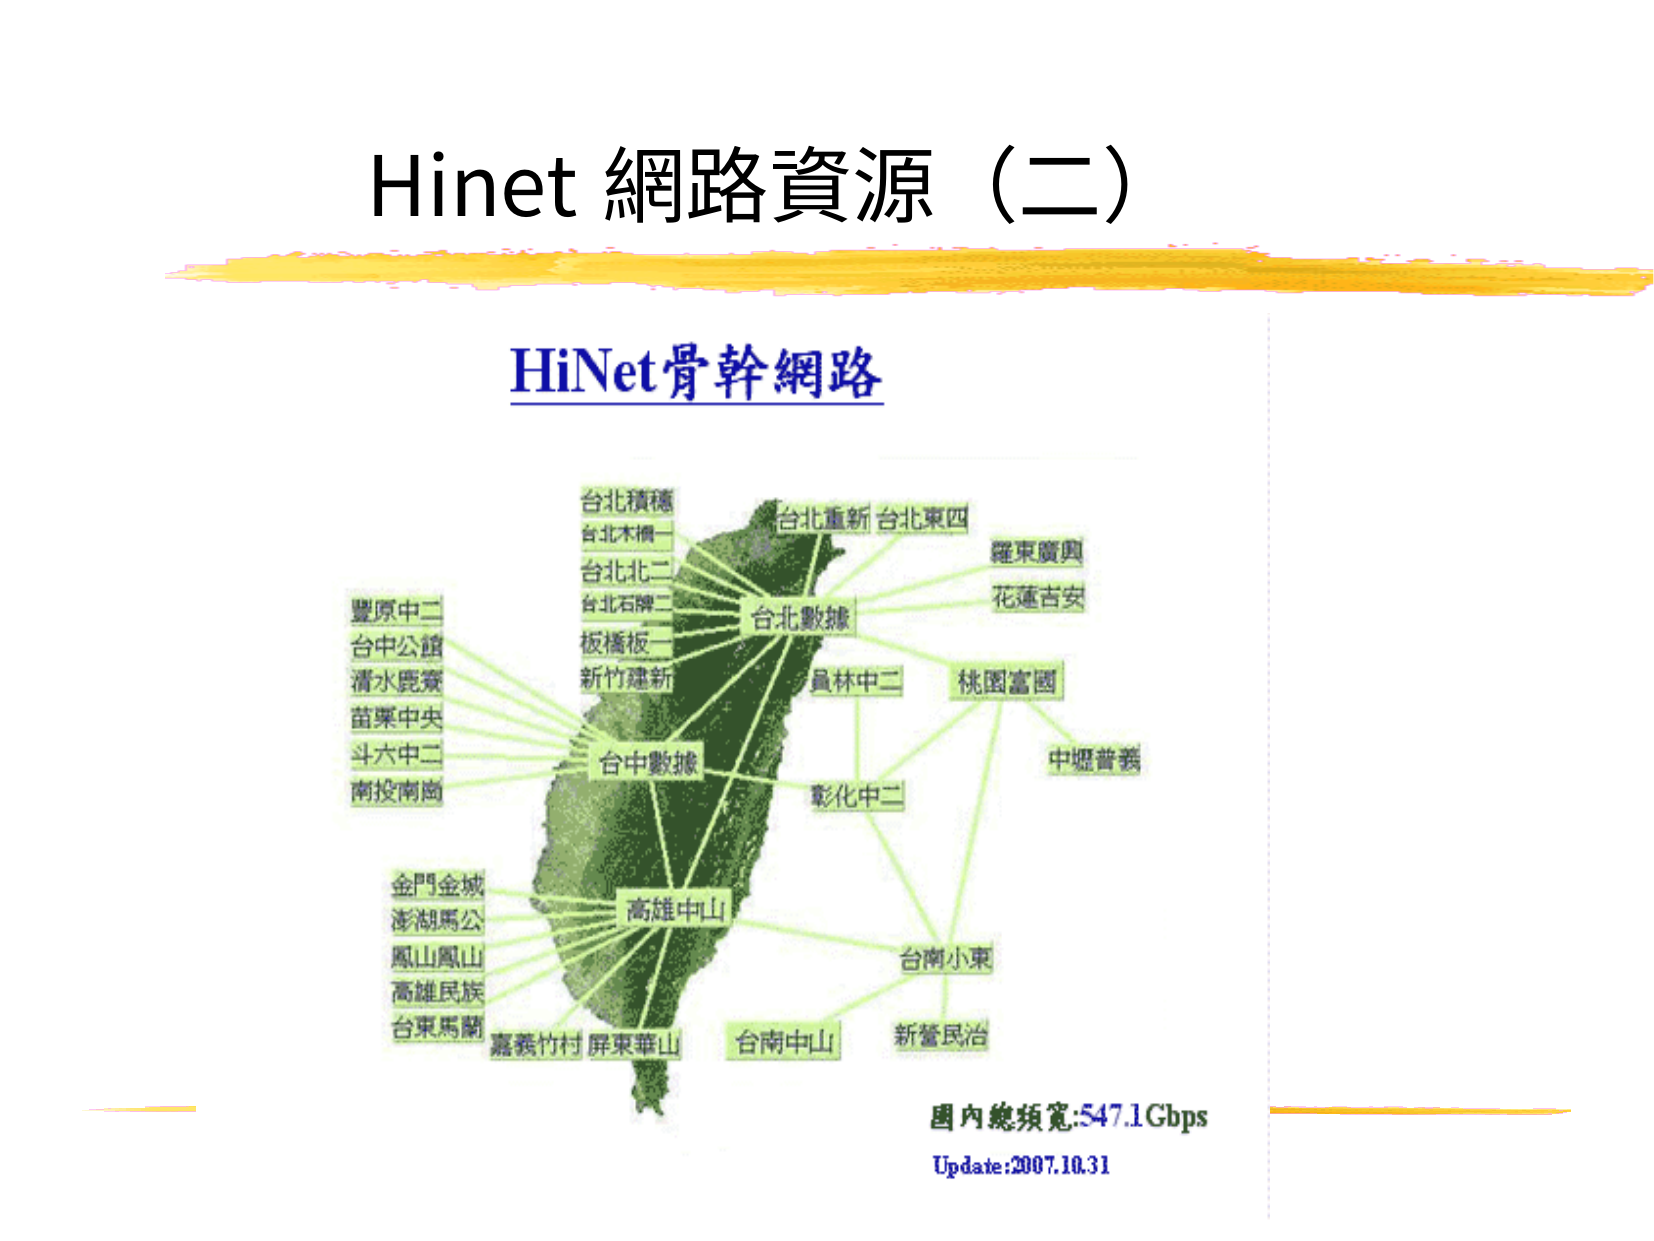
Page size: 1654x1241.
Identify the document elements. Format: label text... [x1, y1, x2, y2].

title Hinet網路資源（二） [73, 25, 1479, 249]
picture [82, 313, 1571, 1222]
picture [165, 237, 1654, 308]
